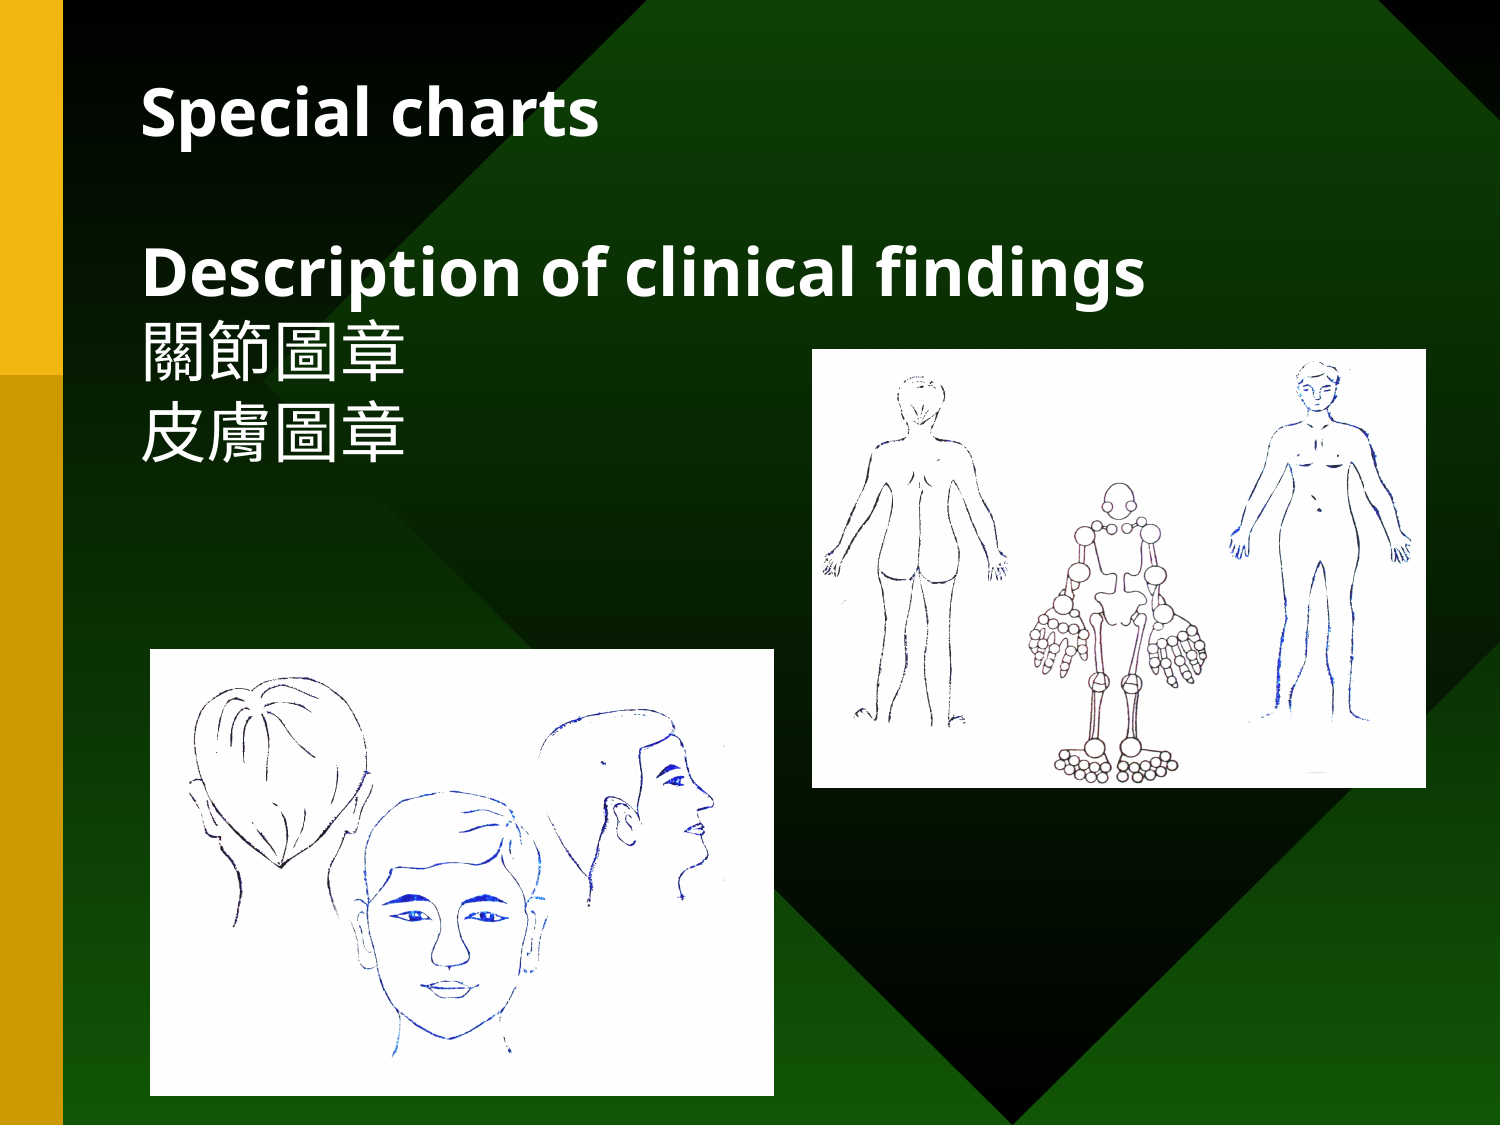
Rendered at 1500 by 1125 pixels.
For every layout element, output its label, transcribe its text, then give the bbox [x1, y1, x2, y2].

list Special charts Description of clinical findings 關節圖章 皮膚圖章 [125, 62, 1363, 1088]
picture [812, 350, 1426, 788]
picture [150, 650, 774, 1096]
